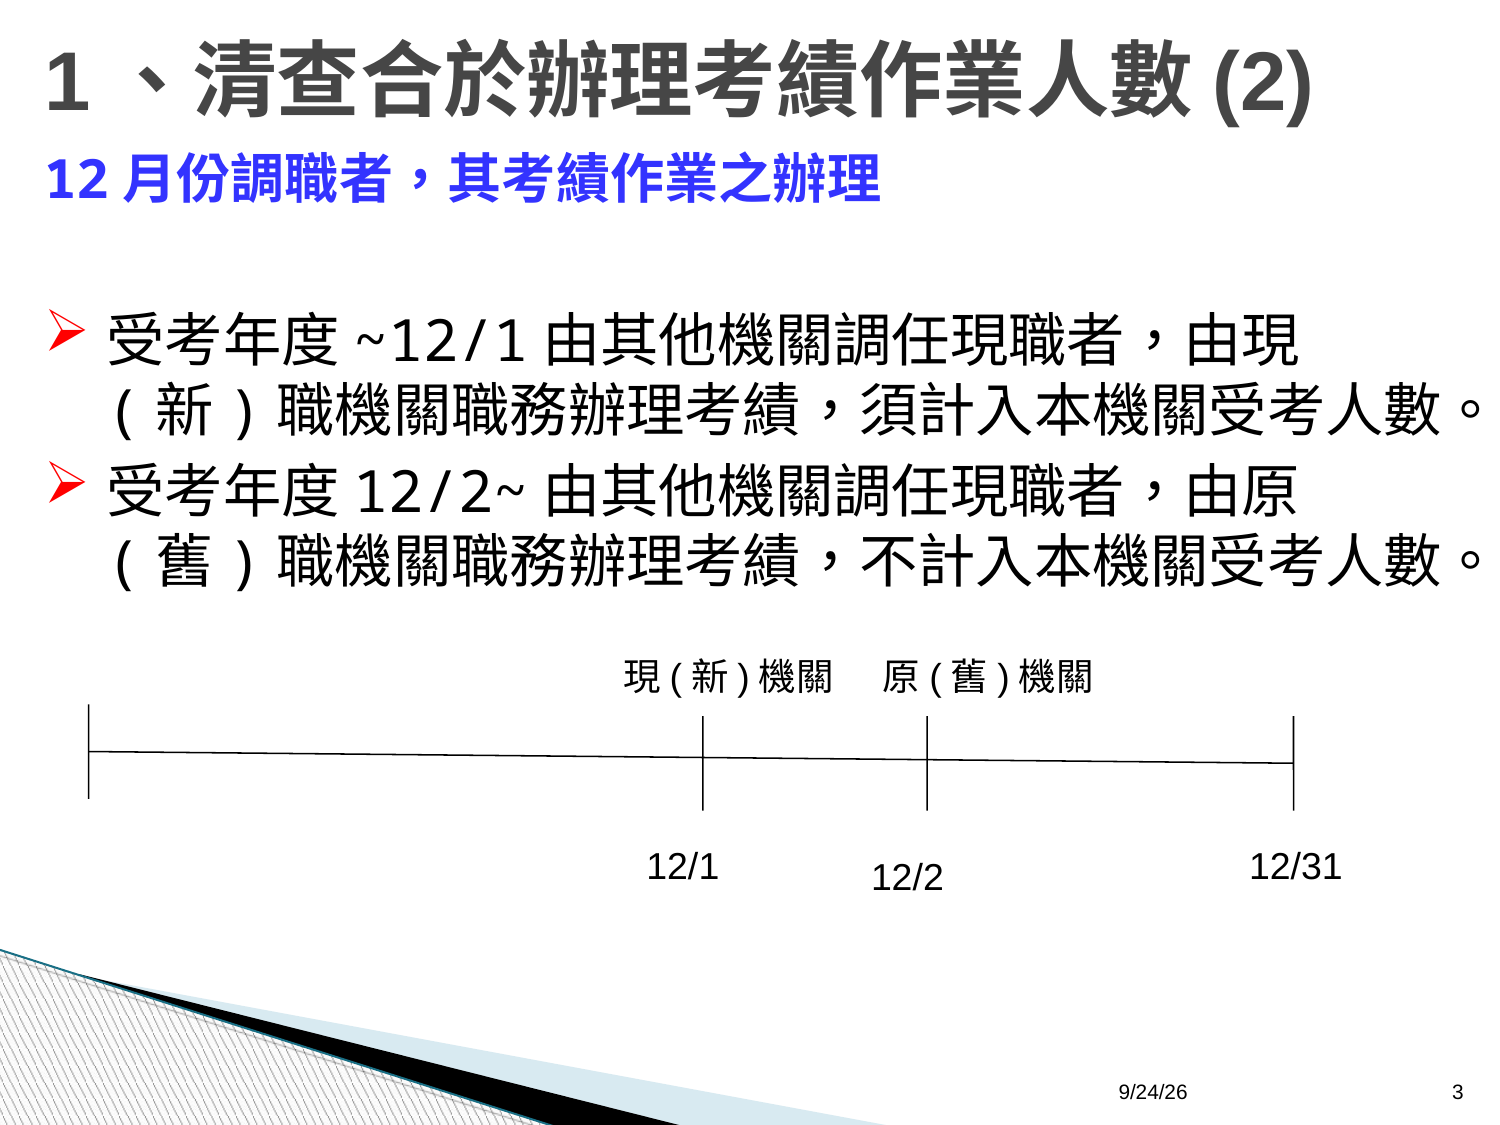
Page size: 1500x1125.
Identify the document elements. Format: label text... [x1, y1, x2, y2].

text_box 原(舊)機關 [868, 645, 1117, 706]
text_box 12/2 [856, 846, 975, 906]
slide_number 4/25/19 [1103, 1051, 1418, 1112]
text_box 12月份調職者，其考績作業之辦理 受考年度~12/1由其他機關調任現職者，由現(新)職機關職務辦理考績，須計入本機關受考人數。 受考年度12/2~由其他機關調任現職者，由原(舊)職機關職務辦理考績，不計入本機關受考人數。 [29, 137, 1471, 1035]
text_box 現(新)機關 [608, 645, 857, 706]
text_box 12/31 [1234, 834, 1436, 895]
picture [0, 952, 543, 1125]
slide_number <編號> [1418, 1051, 1479, 1112]
title 1、清查合於辦理考績作業人數(2) [29, 19, 1471, 135]
text_box 12/1 [631, 834, 750, 895]
